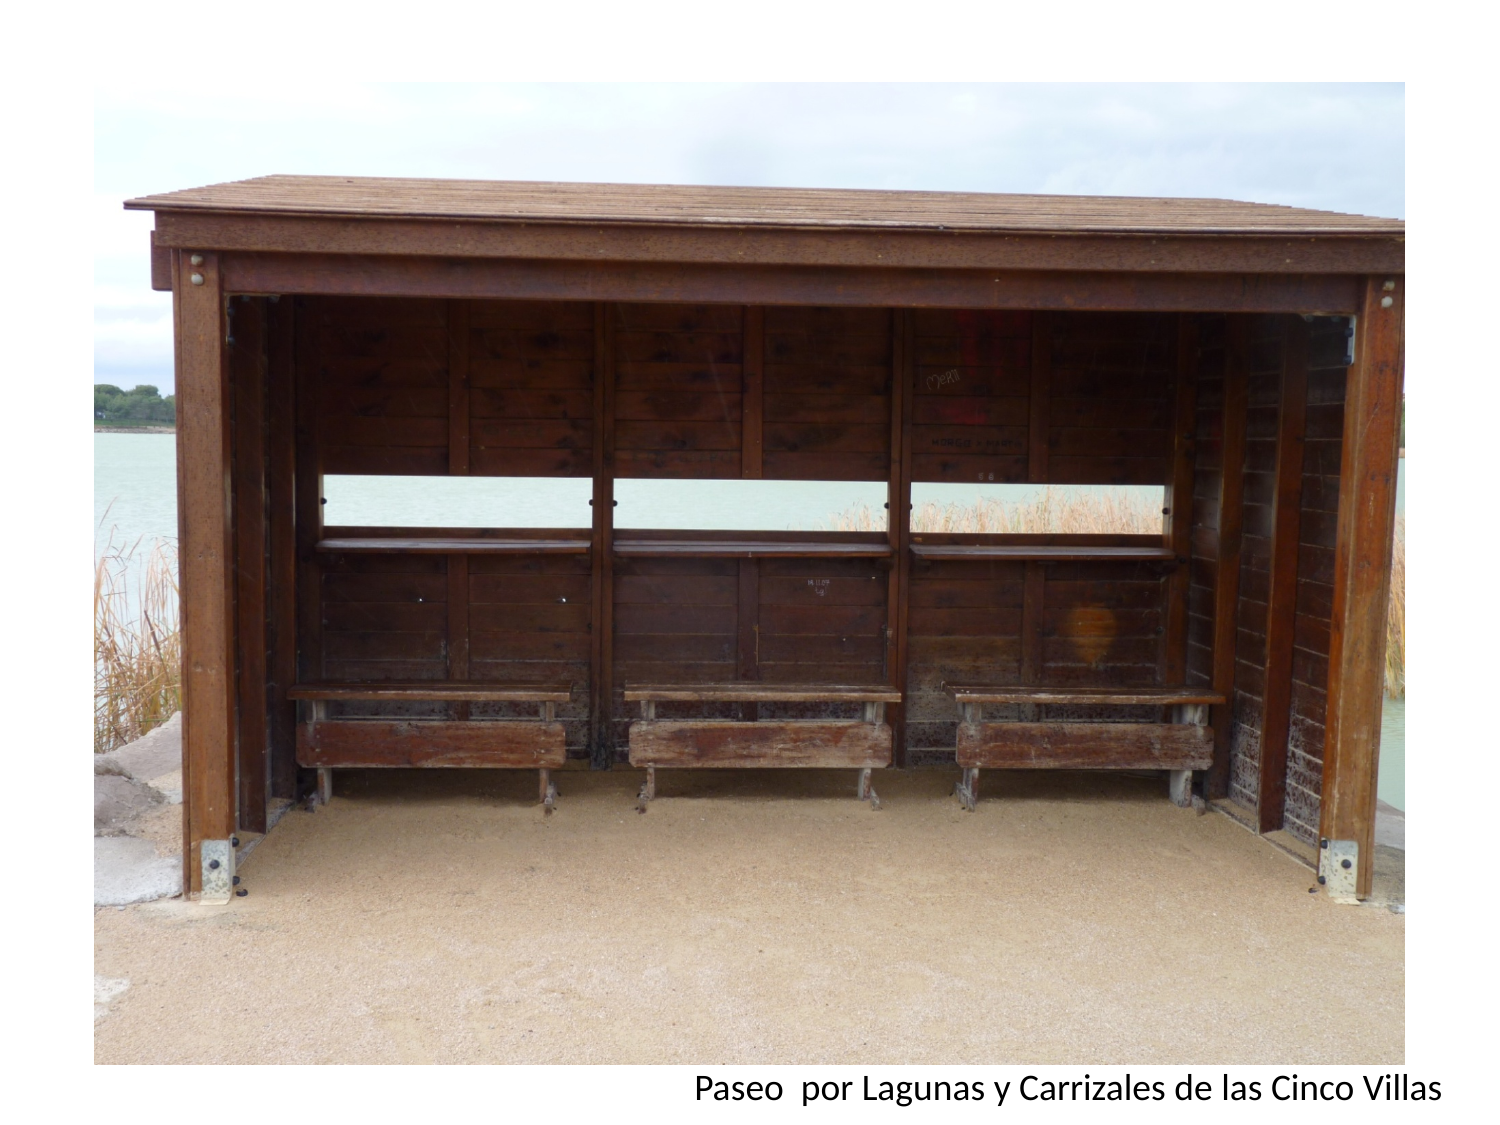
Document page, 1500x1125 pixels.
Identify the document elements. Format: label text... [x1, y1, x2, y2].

text_box Paseo por Lagunas y Carrizales de las Cinco Villas [679, 1064, 1500, 1118]
picture [93, 82, 1405, 1066]
